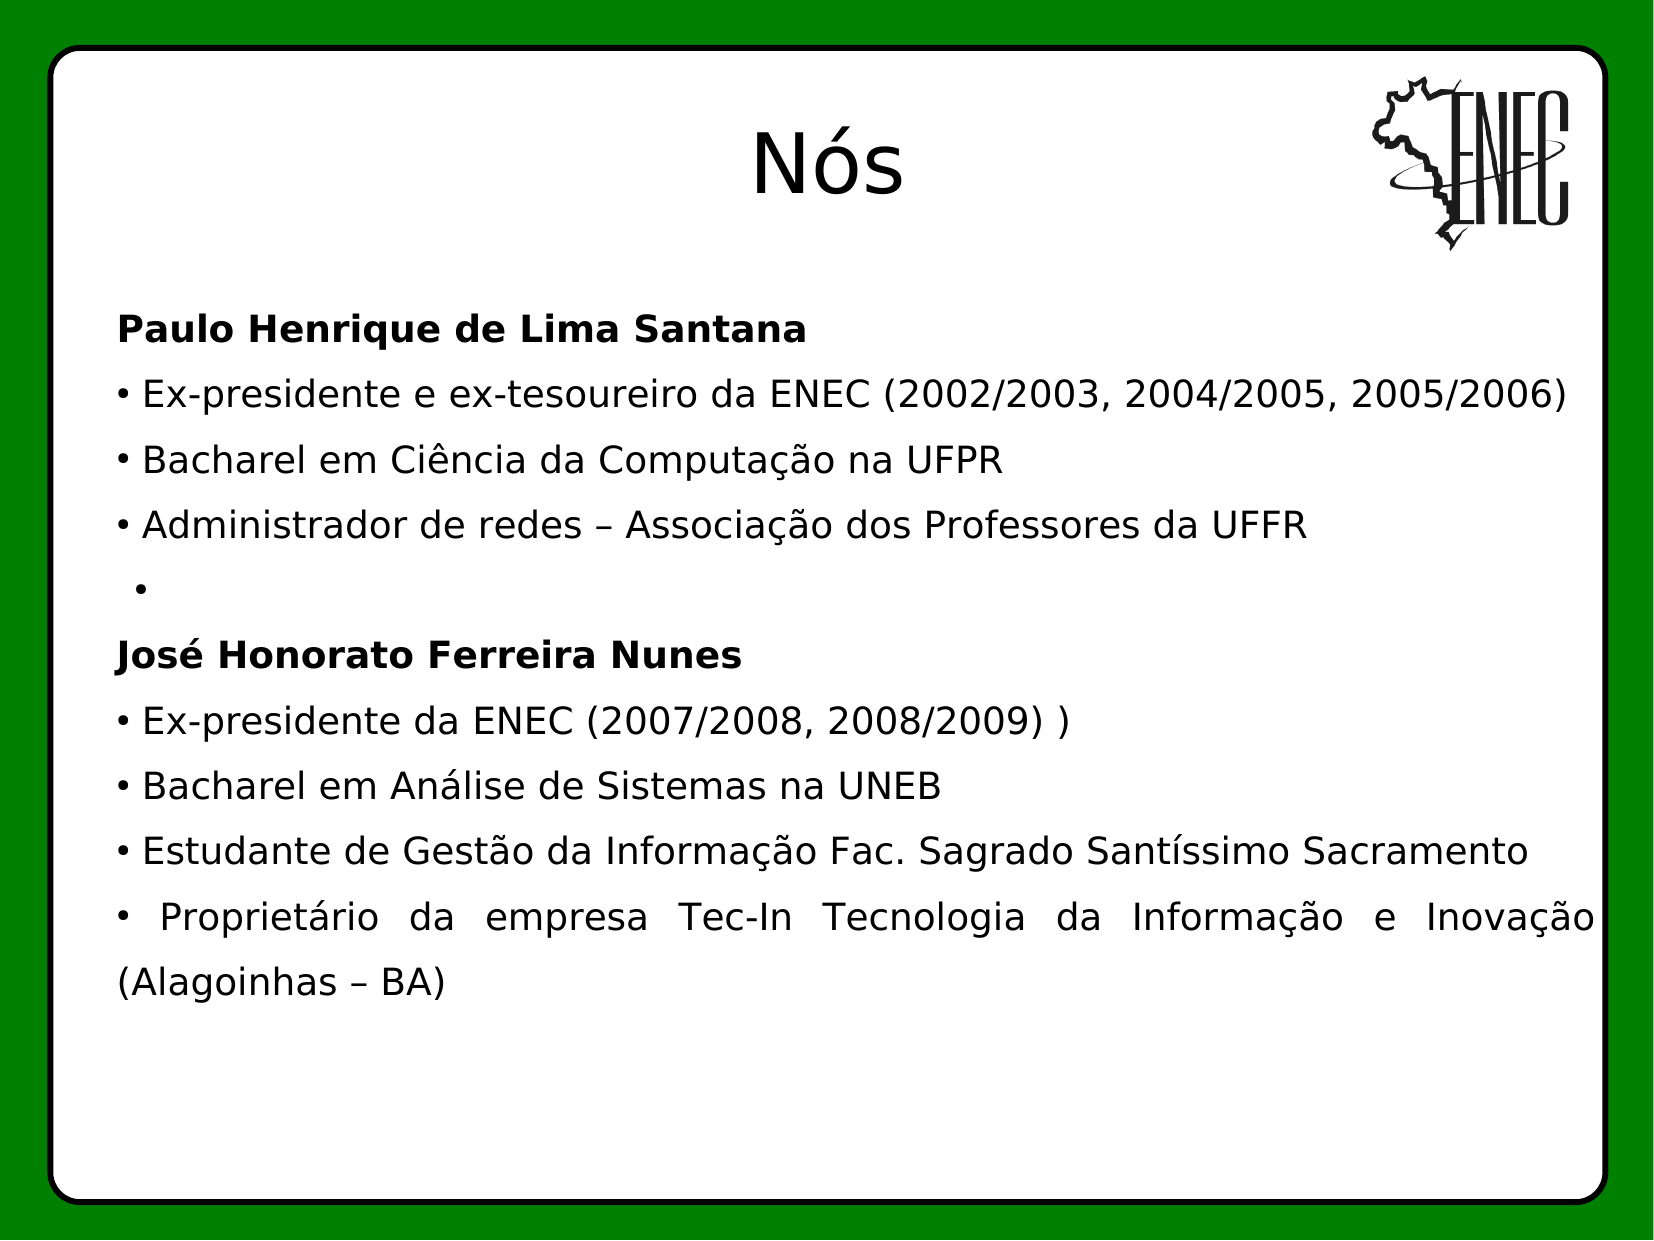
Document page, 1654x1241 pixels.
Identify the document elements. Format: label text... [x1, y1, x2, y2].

title Nós [121, 61, 1534, 269]
picture [1367, 71, 1574, 273]
list Paulo Henrique de Lima Santana Ex-presidente e ex-tesoureiro da ENEC (2002/2003, 2004/2005, 2005/2006) Bacharel em Ciência da Computação na UFPR Administrador de redes – Associação dos Professores da UFFR José Honorato Ferreira Nunes Ex-presidente da ENEC (2007/2008, 2008/2009) ) Bacharel em Análise de Sistemas na UNEB Estudante de Gestão da Informação Fac. Sagrado Santíssimo Sacramento Proprietário da empresa Tec-In Tecnologia da Informação e Inovação (Alagoinhas – BA) [116, 286, 1597, 1137]
